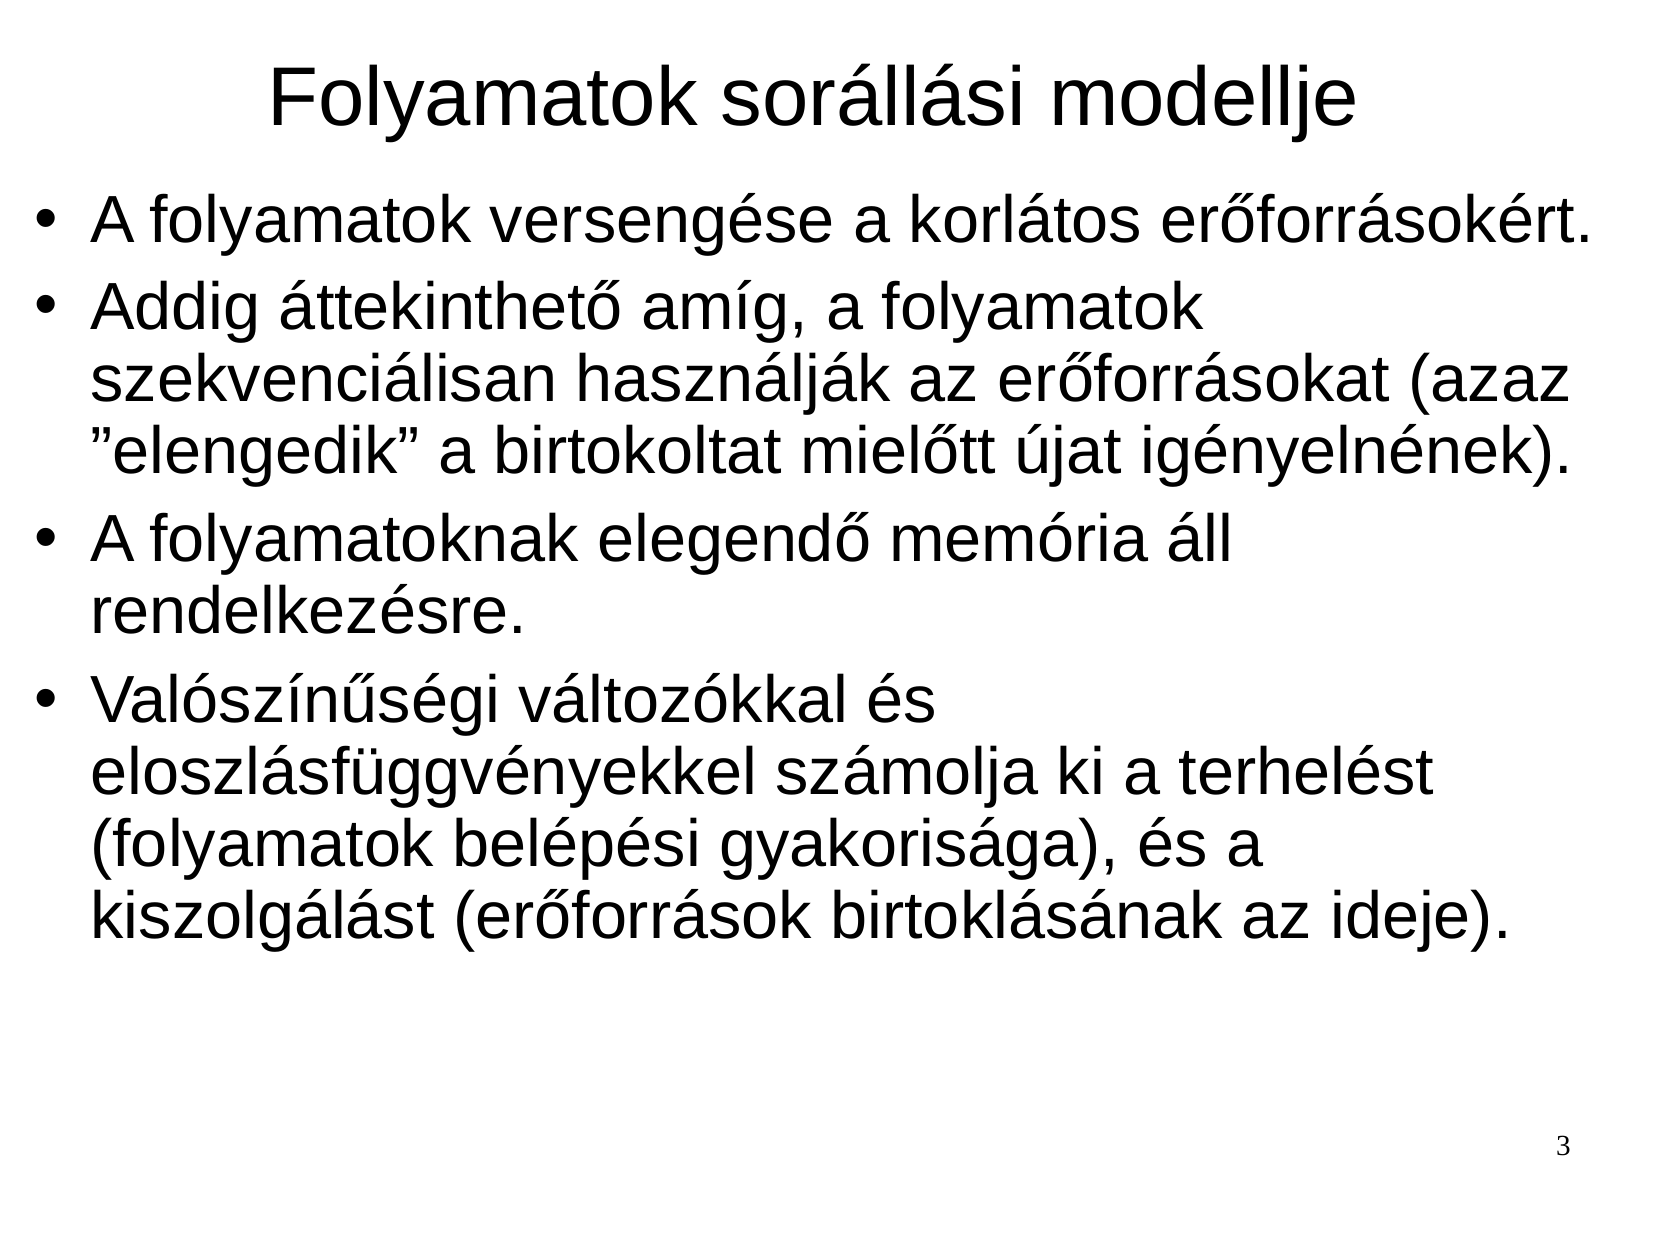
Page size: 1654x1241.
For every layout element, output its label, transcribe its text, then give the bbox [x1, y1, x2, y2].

title Folyamatok sorállási modellje [136, 20, 1491, 165]
list A folyamatok versengése a korlátos erőforrásokért. Addig áttekinthető amíg, a folyamatok szekvenciálisan használják az erőforrásokat (azaz ”elengedik” a birtokoltat mielőtt újat igényelnének). A folyamatoknak elegendő memória áll rendelkezésre. Valószínűségi változókkal és eloszlásfüggvényekkel számolja ki a terhelést (folyamatok belépési gyakorisága), és a kiszolgálást (erőforrások birtoklásának az ideje). [19, 177, 1634, 1220]
